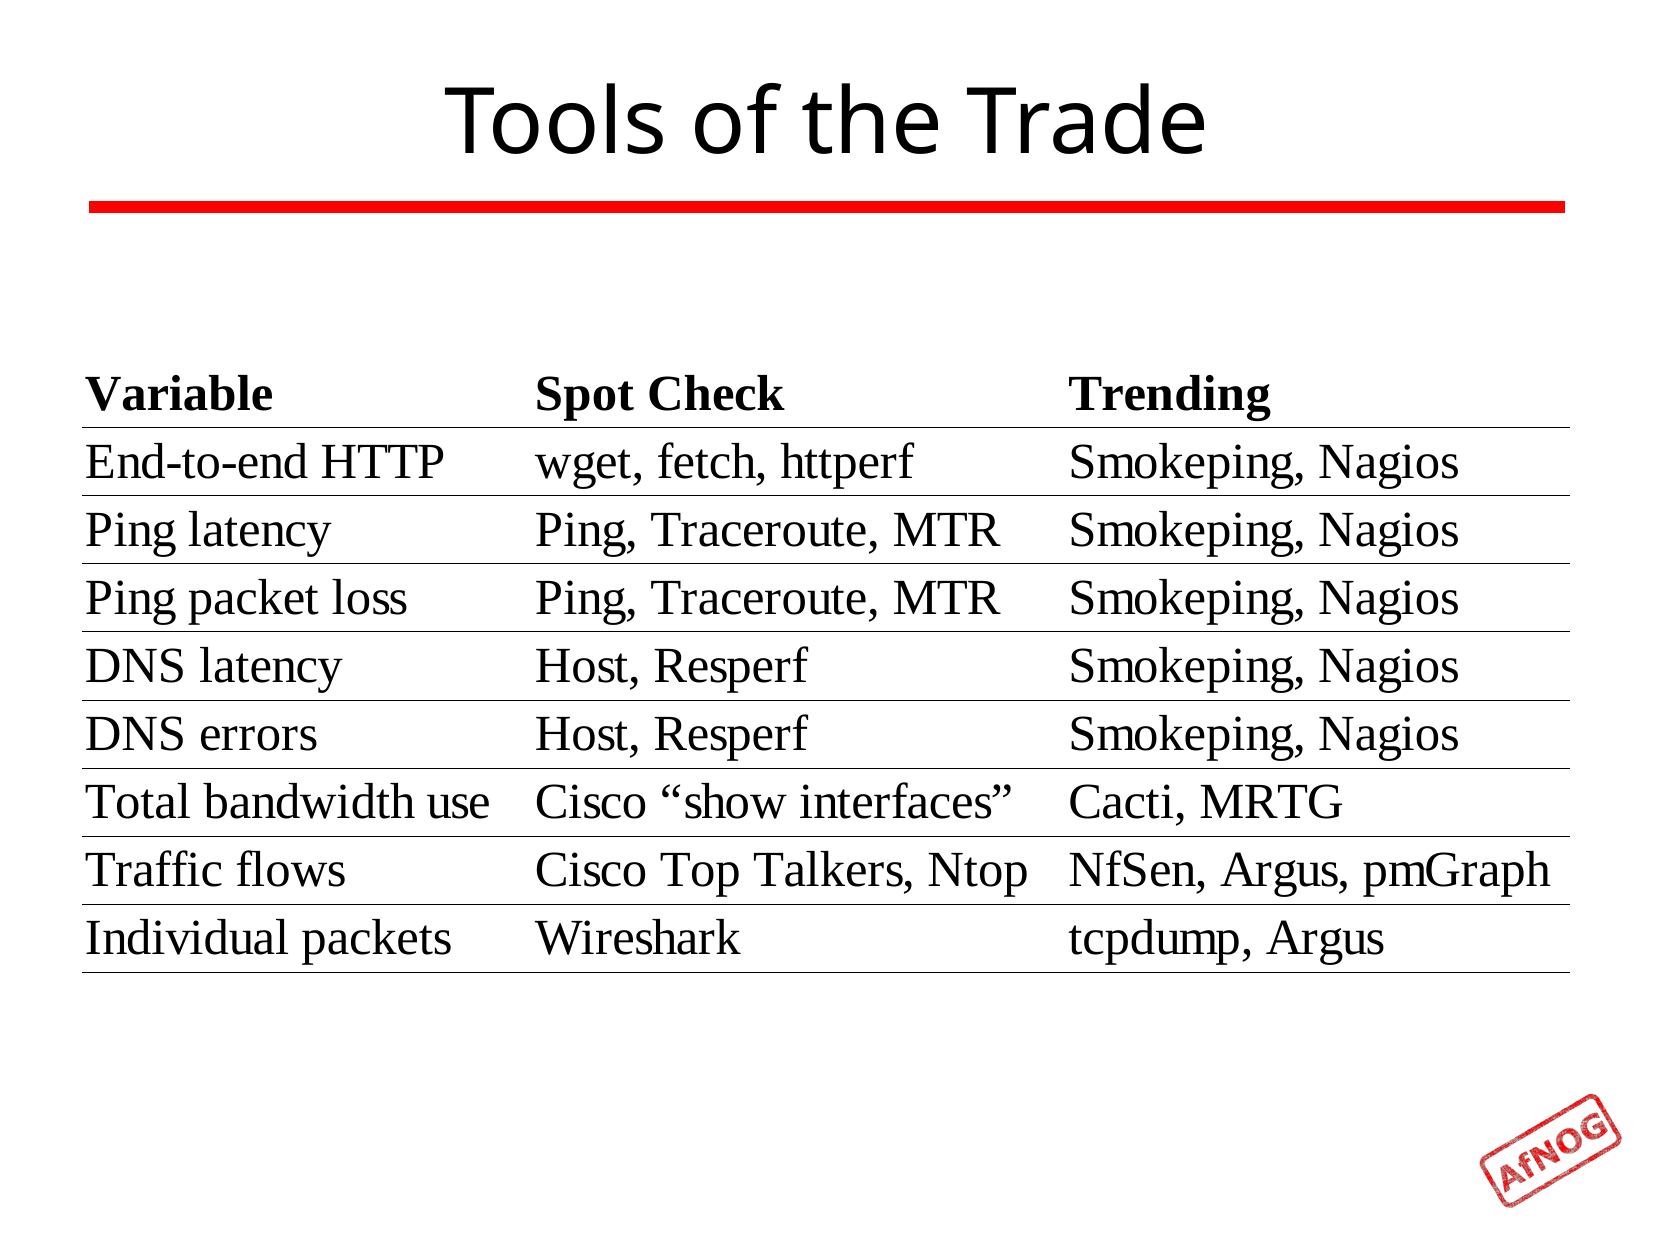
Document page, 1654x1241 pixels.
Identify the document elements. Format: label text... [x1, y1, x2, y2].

chart [81, 359, 1573, 975]
title Tools of the Trade [88, 29, 1565, 207]
picture [1476, 1090, 1625, 1211]
